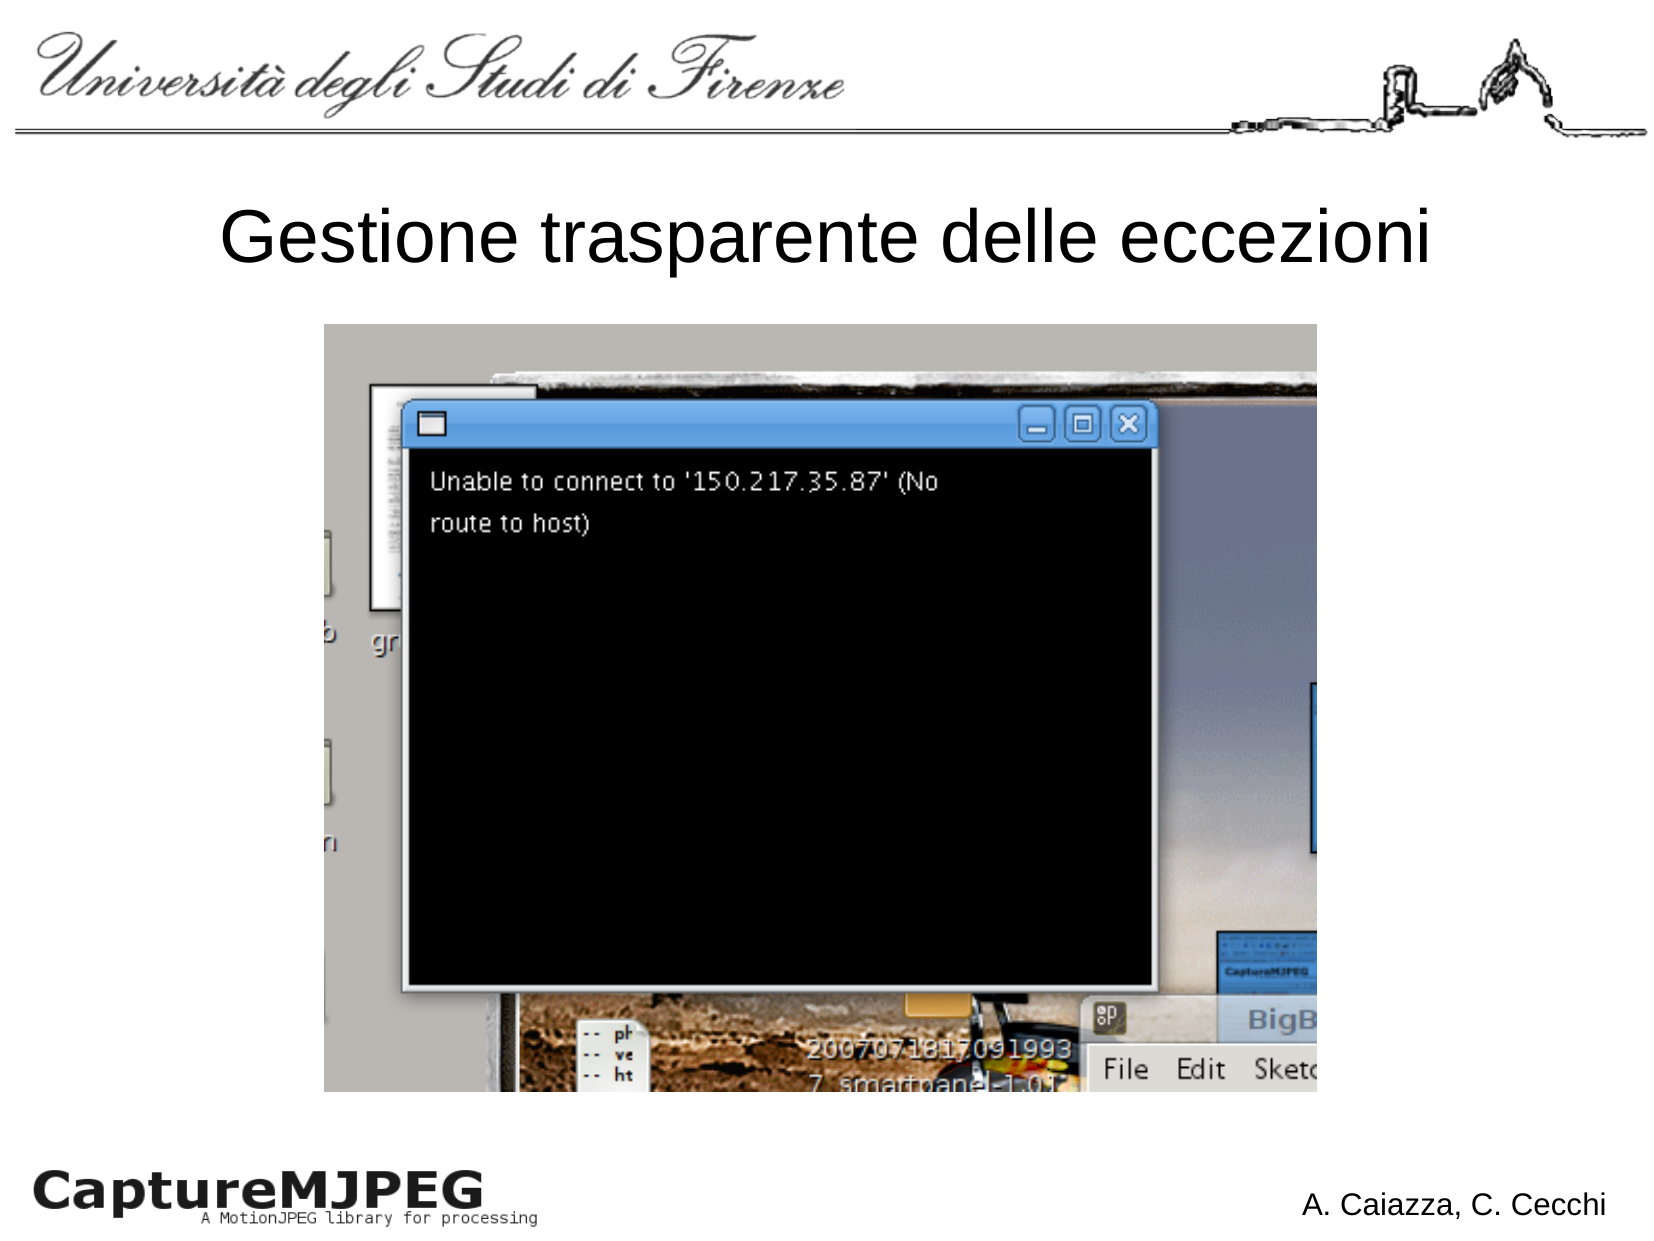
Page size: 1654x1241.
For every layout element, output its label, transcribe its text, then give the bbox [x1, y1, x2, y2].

picture [7, 4, 1654, 147]
picture [324, 324, 1317, 1092]
picture [17, 1159, 550, 1229]
title Gestione trasparente delle eccezioni [82, 147, 1571, 325]
